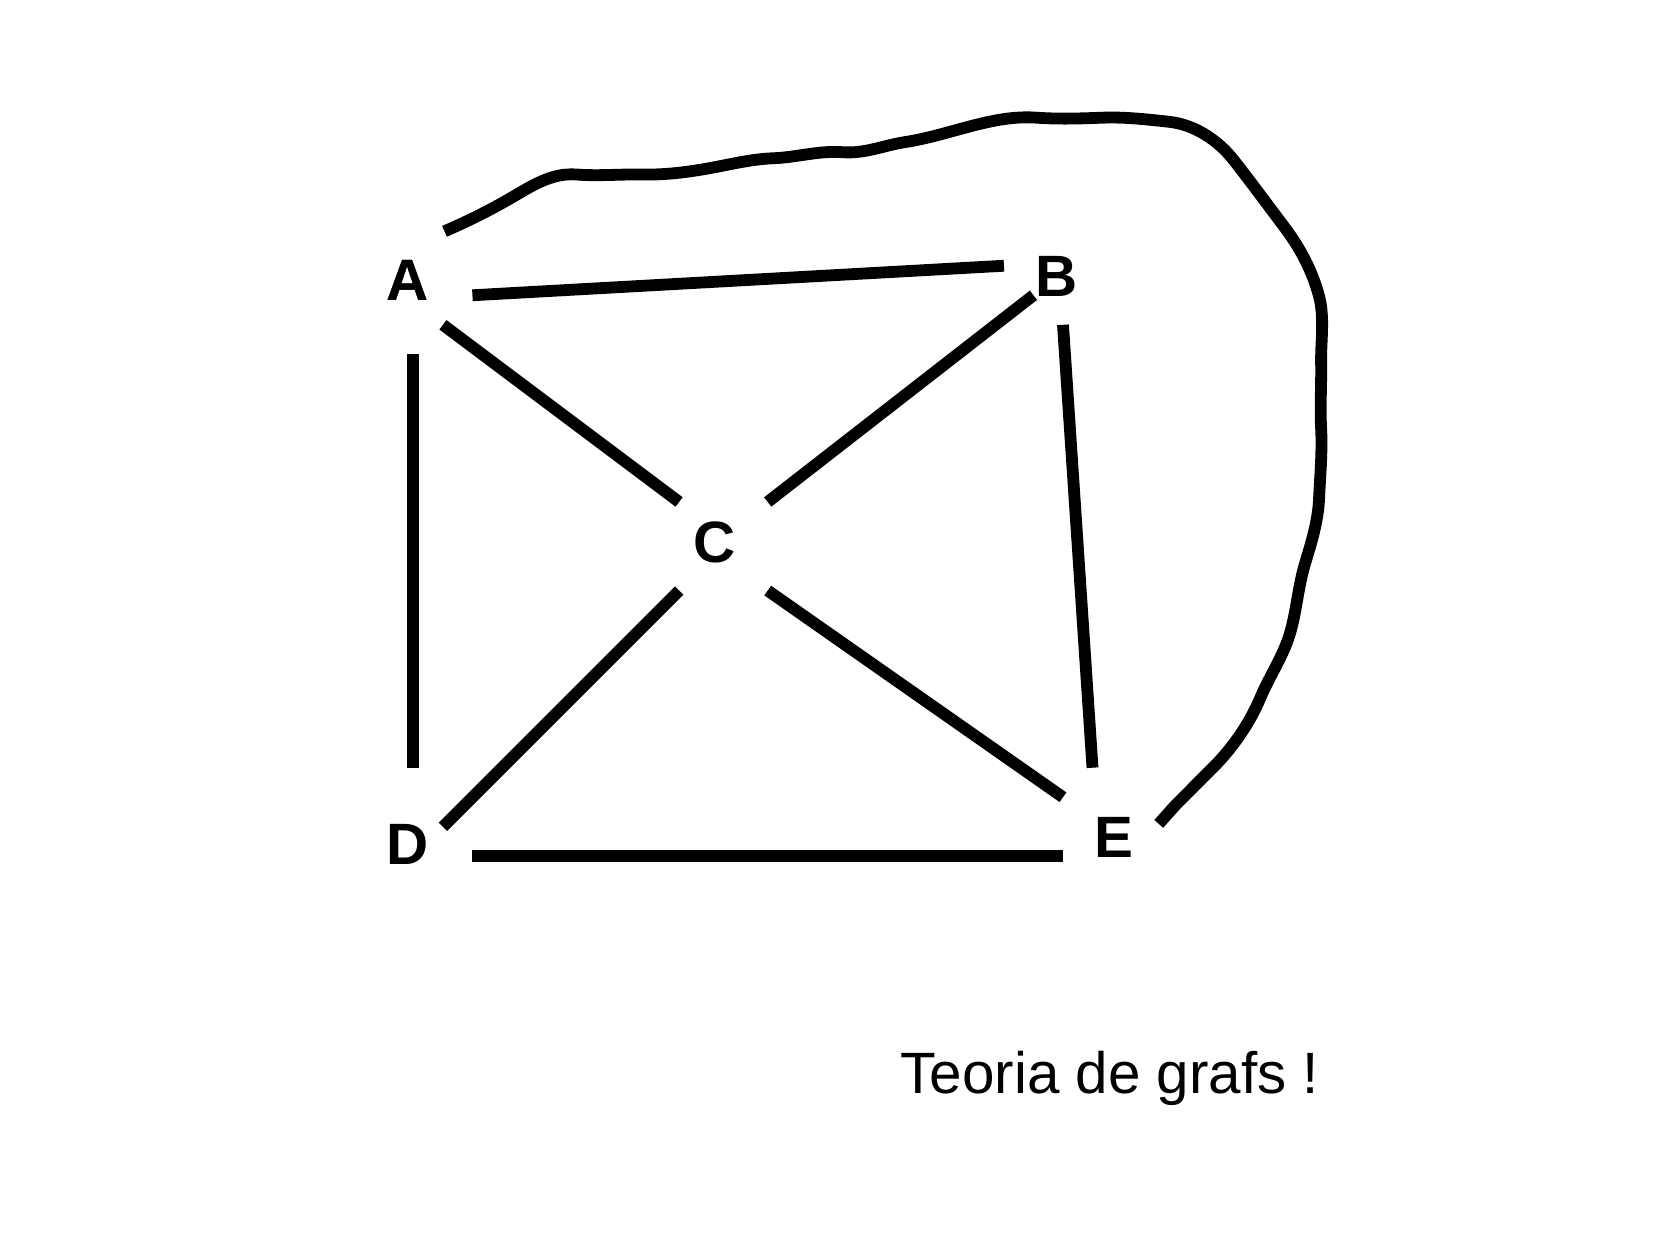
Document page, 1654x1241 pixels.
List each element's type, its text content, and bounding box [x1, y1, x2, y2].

text_box B [1020, 236, 1093, 317]
text_box A [371, 240, 444, 321]
text_box C [679, 501, 751, 582]
text_box Teoria de grafs ! [885, 1033, 1335, 1114]
text_box D [371, 804, 443, 885]
text_box E [1079, 797, 1149, 878]
